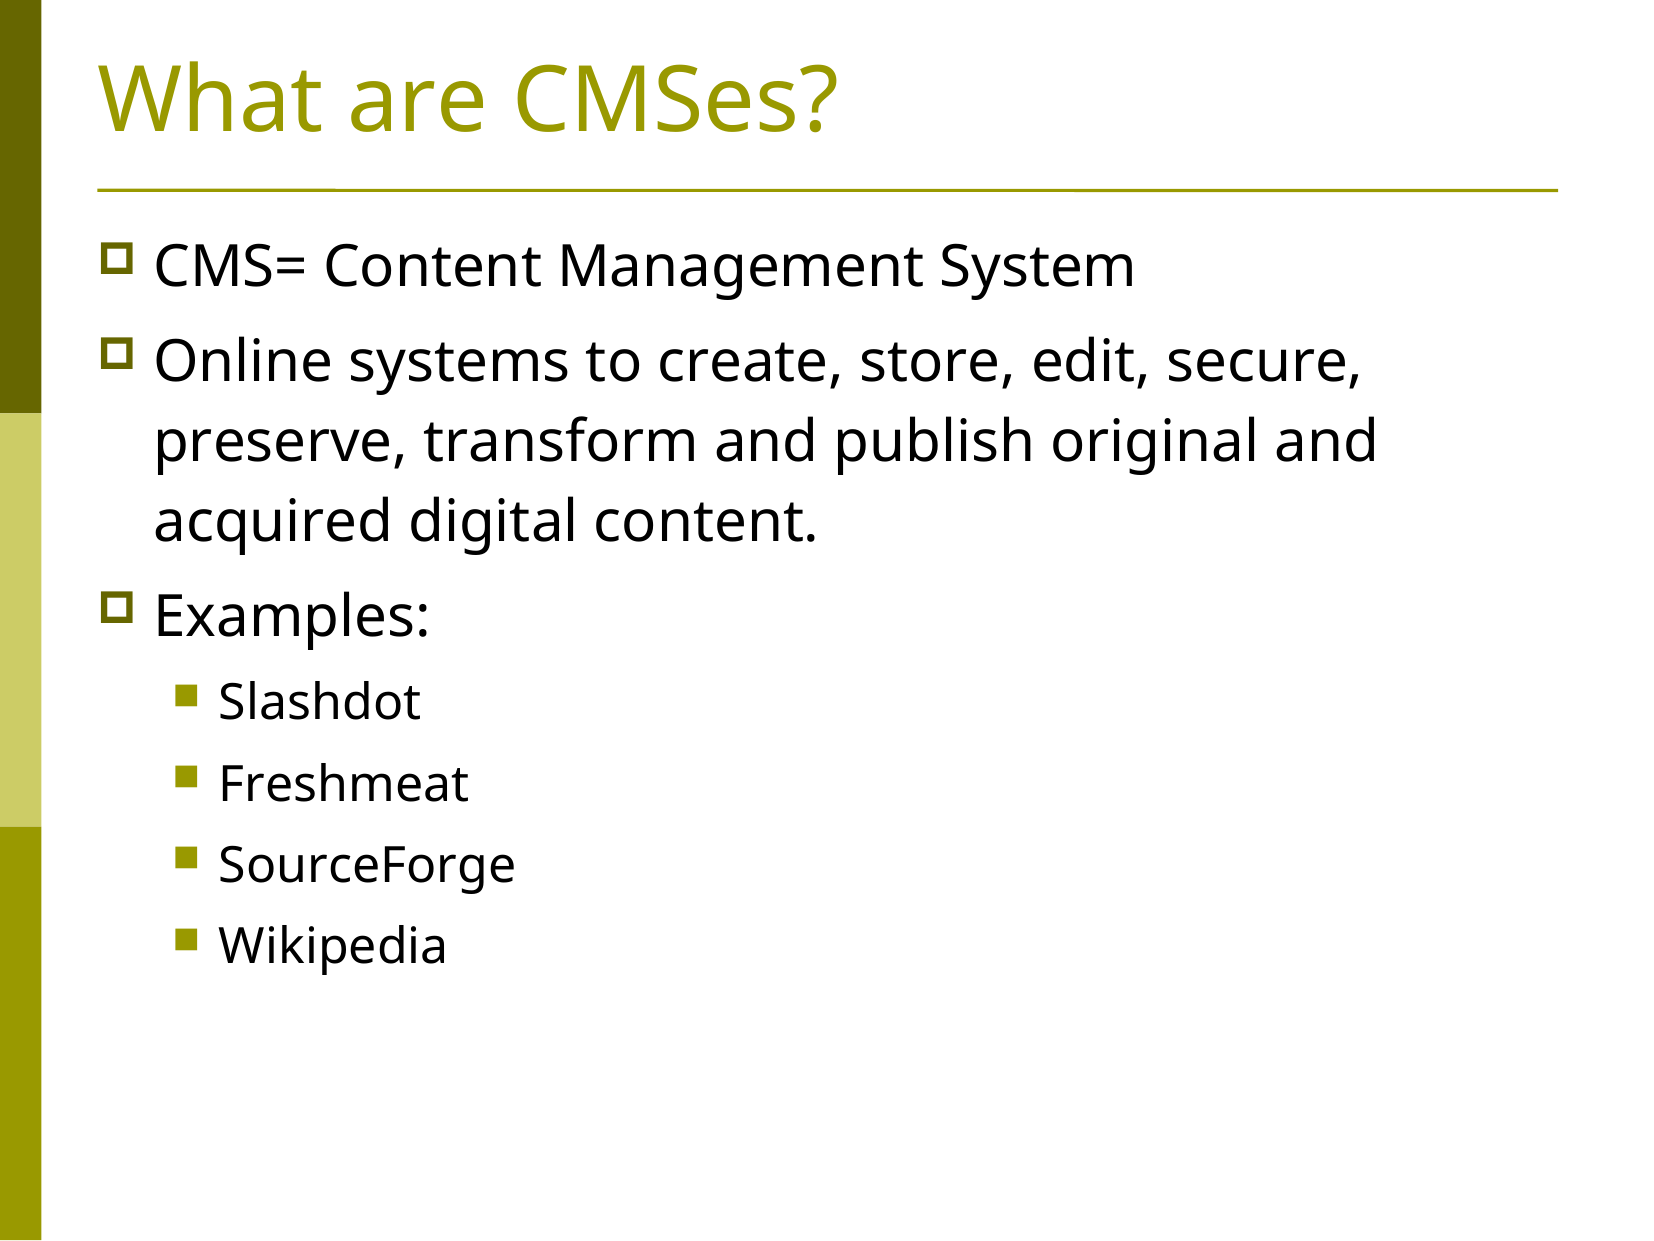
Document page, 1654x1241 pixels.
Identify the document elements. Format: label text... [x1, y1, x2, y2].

title What are CMSes? [82, 0, 1571, 164]
list CMS= Content Management System Online systems to create, store, edit, secure, preserve, transform and publish original and acquired digital content. Examples: Slashdot Freshmeat SourceForge Wikipedia [82, 216, 1571, 1109]
